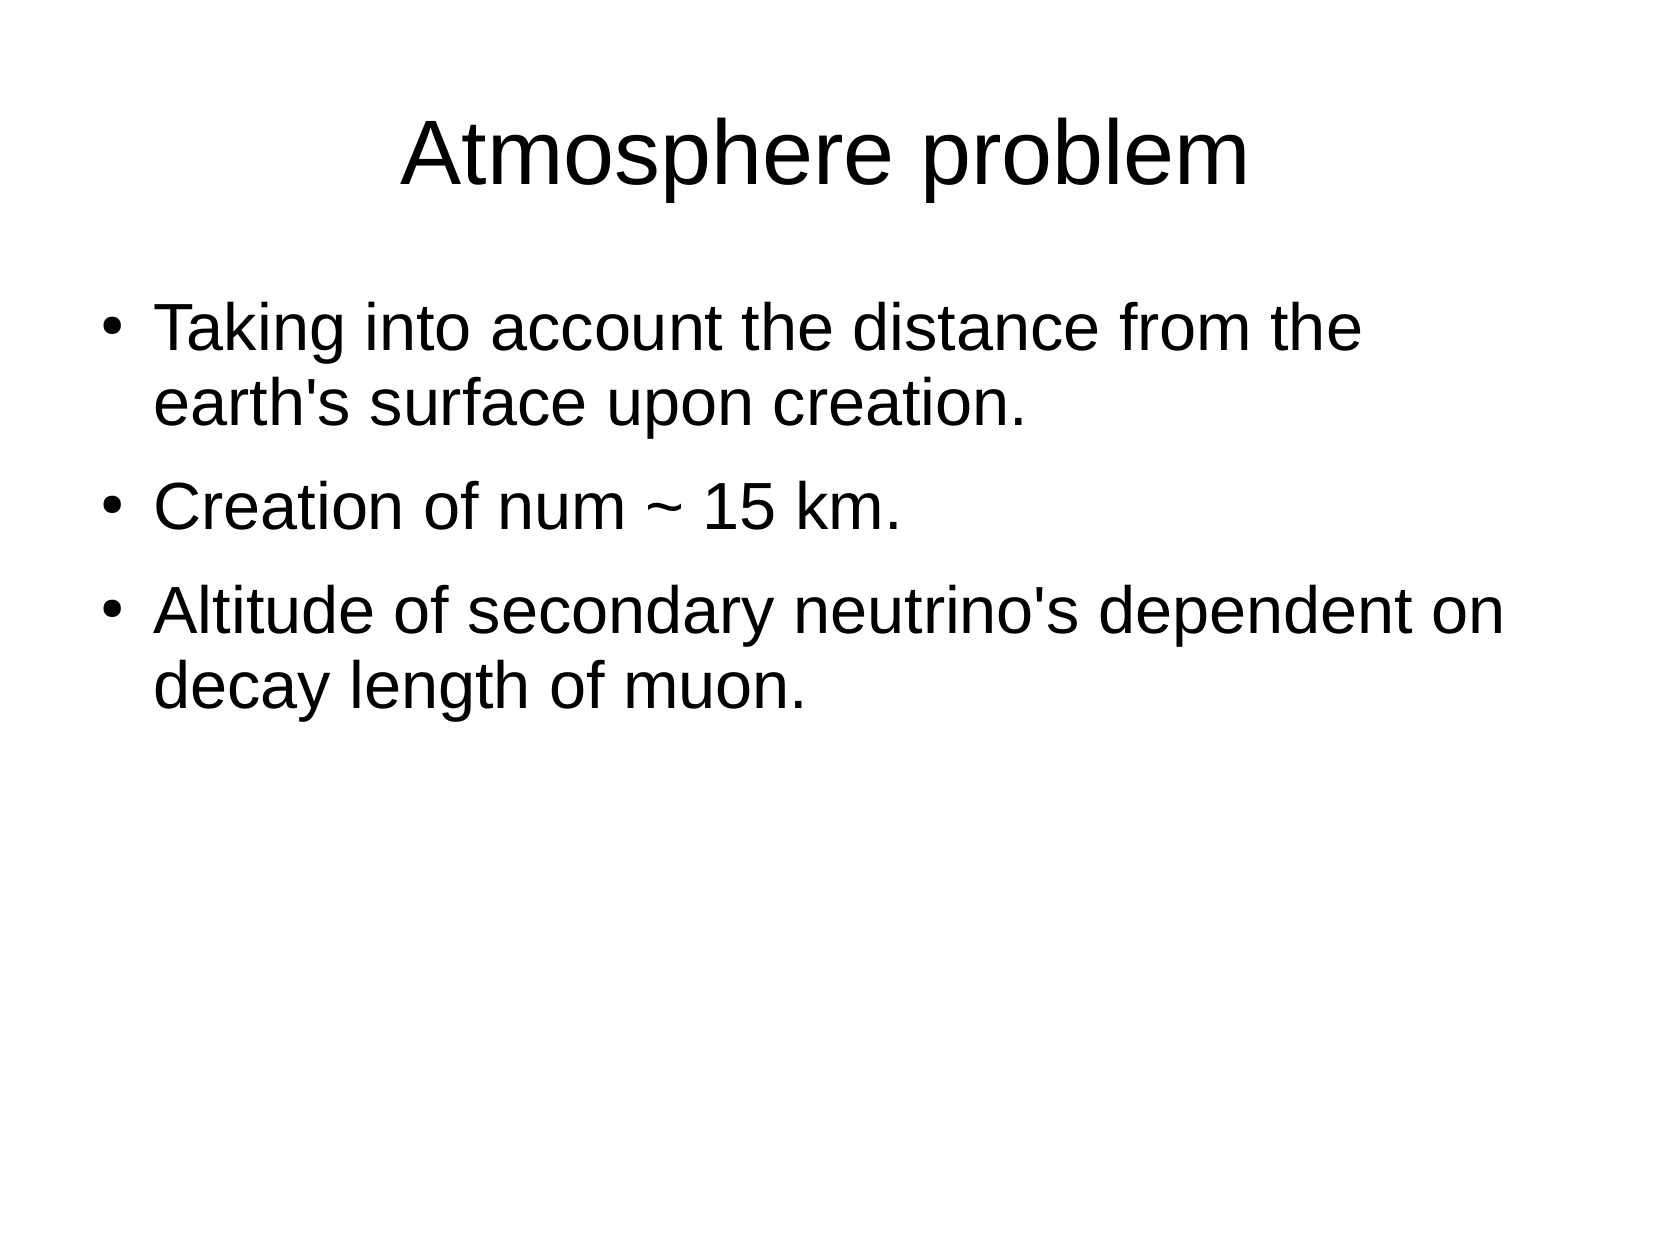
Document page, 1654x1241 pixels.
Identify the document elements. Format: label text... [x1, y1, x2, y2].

title Atmosphere problem [82, 49, 1571, 257]
list Taking into account the distance from the earth's surface upon creation. Creation of num ~ 15 km. Altitude of secondary neutrino's dependent on decay length of muon. [82, 290, 1571, 1010]
